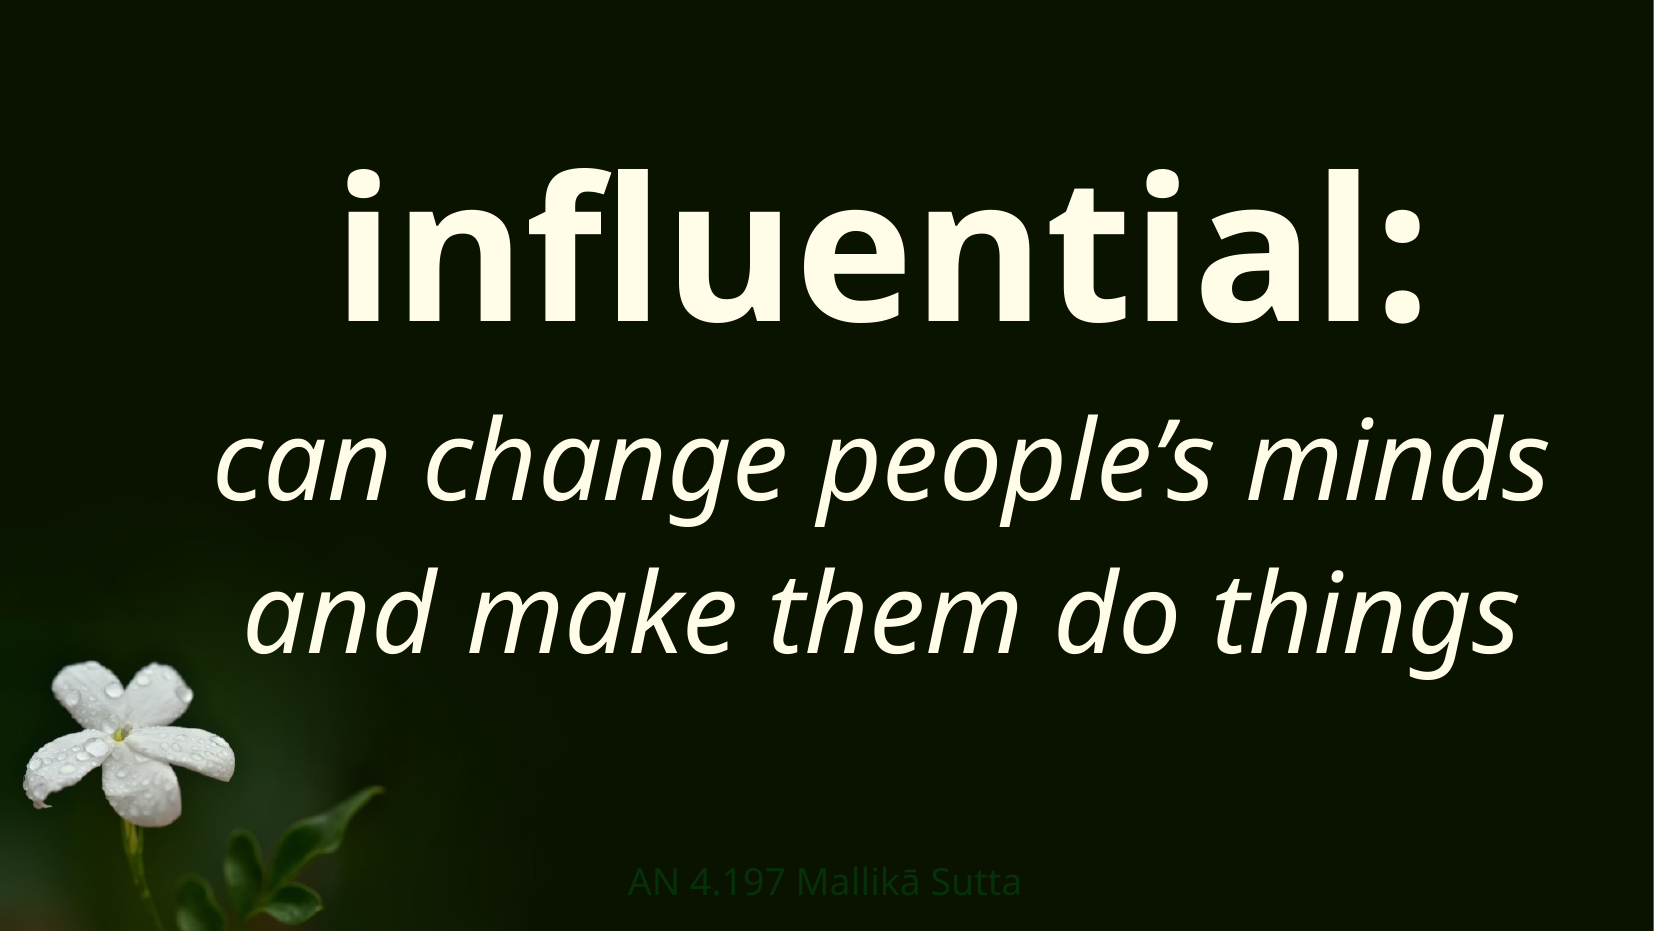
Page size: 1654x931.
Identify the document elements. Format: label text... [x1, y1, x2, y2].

picture [0, 0, 1654, 931]
subtitle influential: can change people’s minds and make them do things [164, 89, 1601, 705]
text_box AN 4.197 Mallikā Sutta [0, 848, 1652, 918]
